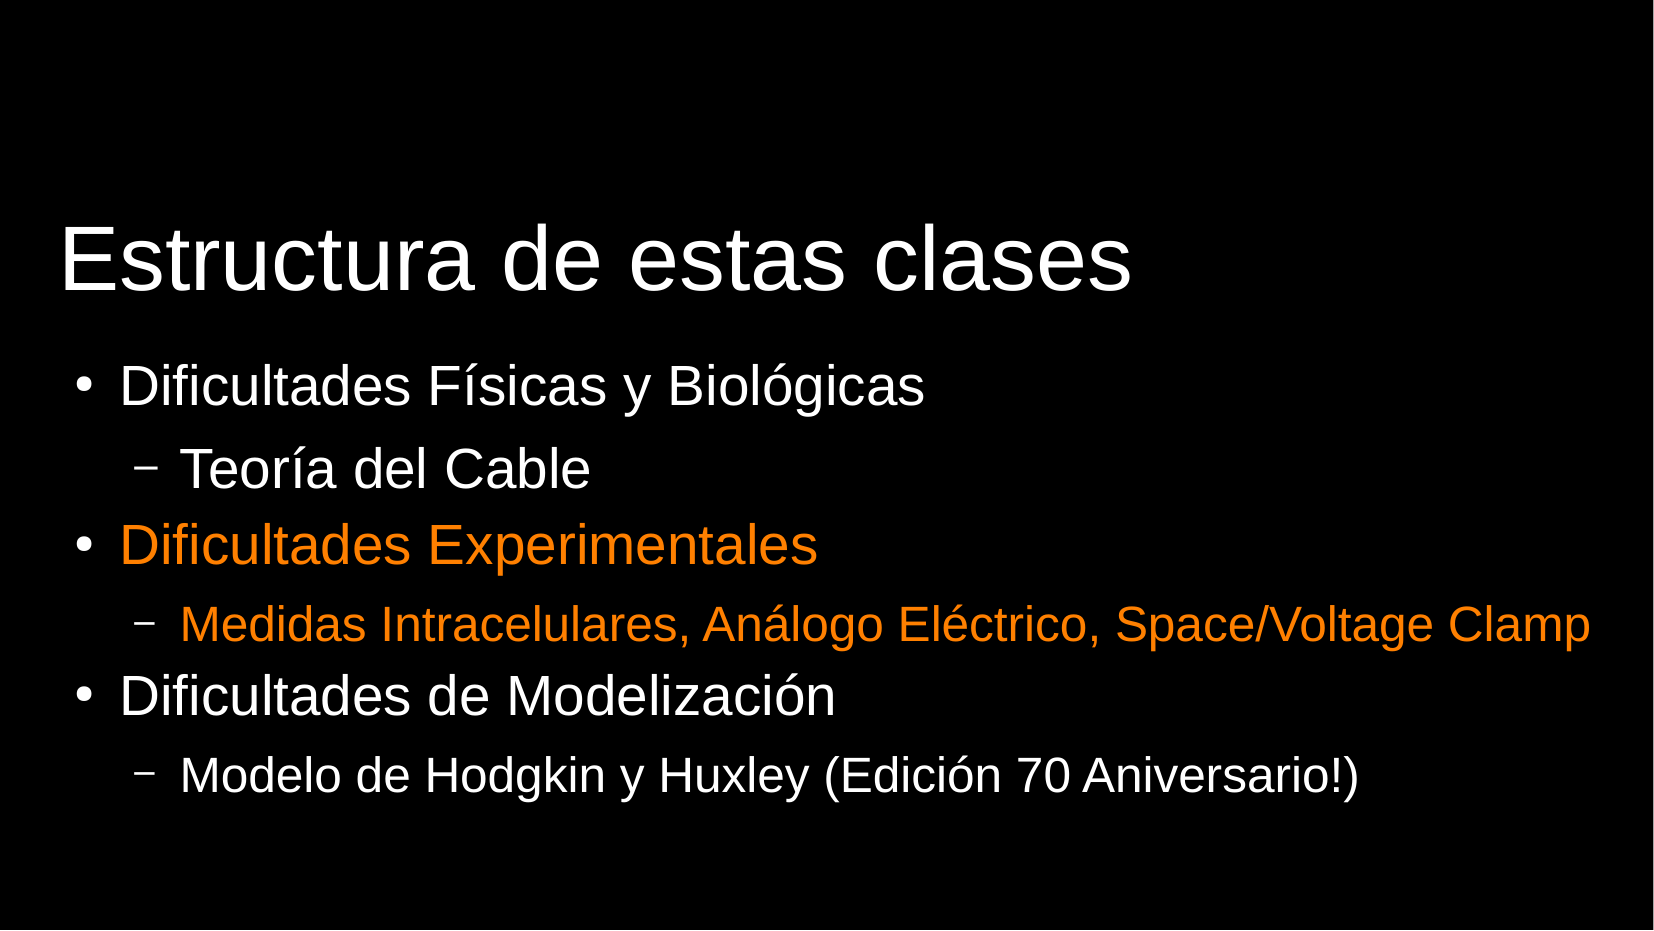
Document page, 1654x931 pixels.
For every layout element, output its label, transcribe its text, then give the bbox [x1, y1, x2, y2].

title Estructura de estas clases [0, 181, 1341, 337]
list Dificultades Físicas y Biológicas Teoría del Cable [59, 354, 1329, 425]
list Dificultades de Modelización Modelo de Hodgkin y Huxley (Edición 70 Aniversario!) [59, 425, 1388, 839]
list Dificultades Experimentales Medidas Intracelulares, Análogo Eléctrico, Space/Voltage Clamp [1388, 425, 1654, 691]
